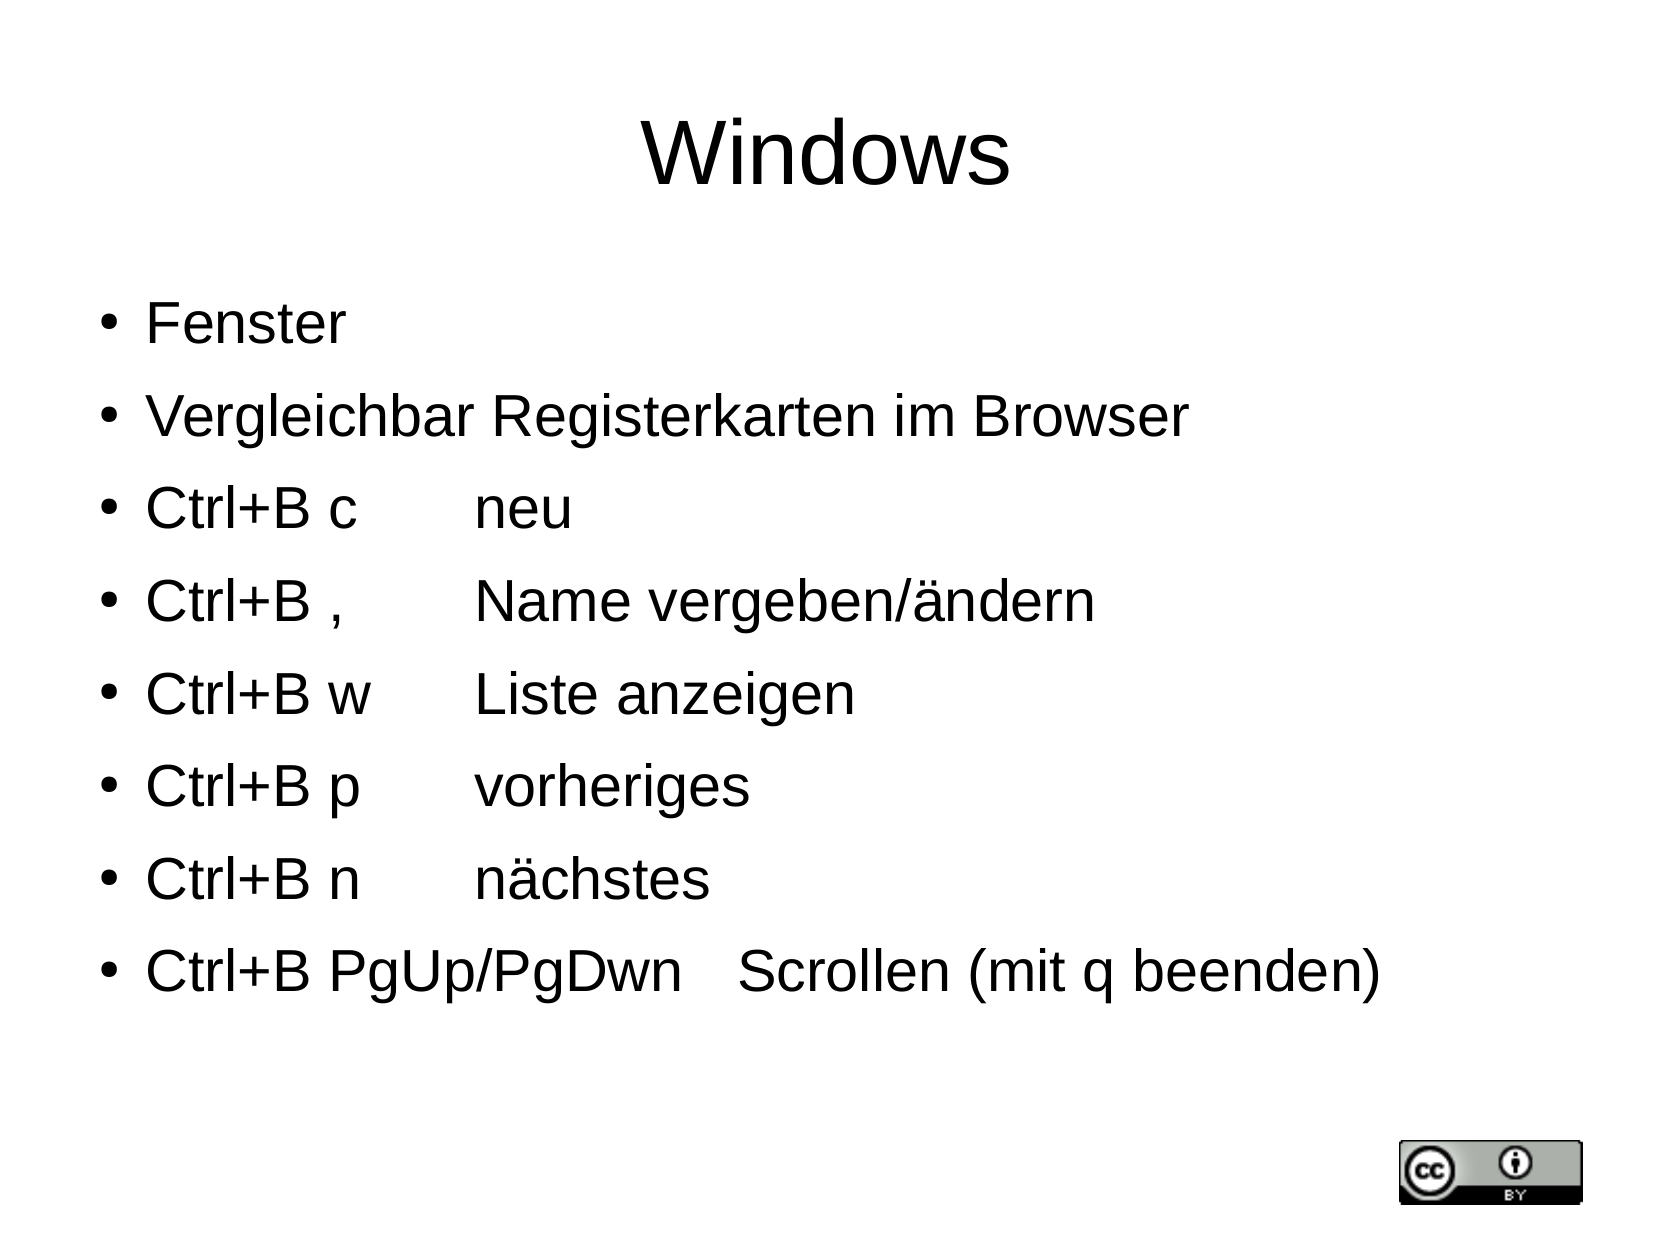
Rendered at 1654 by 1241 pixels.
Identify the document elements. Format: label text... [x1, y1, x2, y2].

picture [1399, 1140, 1583, 1205]
list Fenster Vergleichbar Registerkarten im Browser Ctrl+B c neu Ctrl+B , Name vergeben/ändern Ctrl+B w Liste anzeigen Ctrl+B p vorheriges Ctrl+B n nächstes Ctrl+B PgUp/PgDwn Scrollen (mit q beenden) [82, 290, 1571, 1010]
title Windows [82, 49, 1571, 257]
